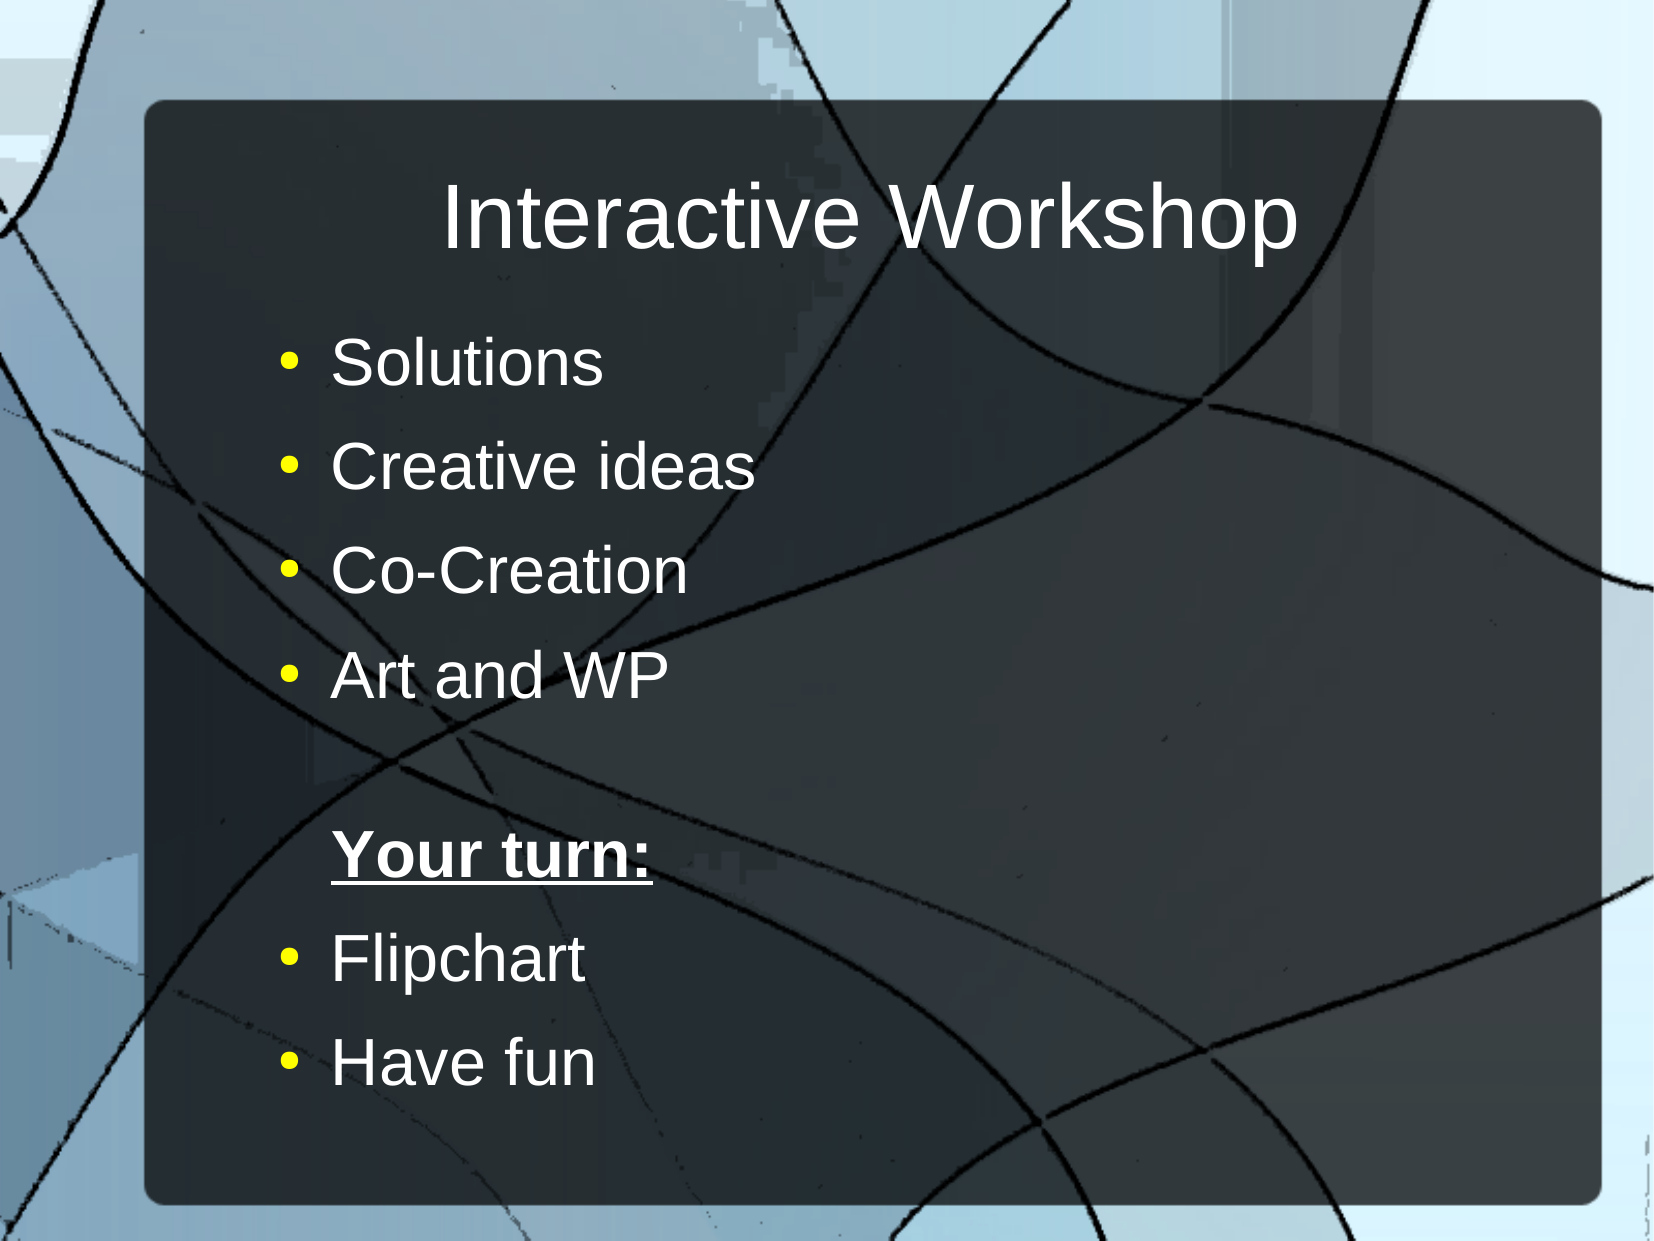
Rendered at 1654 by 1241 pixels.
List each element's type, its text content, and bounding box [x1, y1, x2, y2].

picture [0, 0, 1654, 1241]
list Solutions Creative ideas Co-Creation Art and WP Your turn: Flipchart Have fun [259, 324, 1625, 1099]
title Interactive Workshop [159, 108, 1583, 325]
